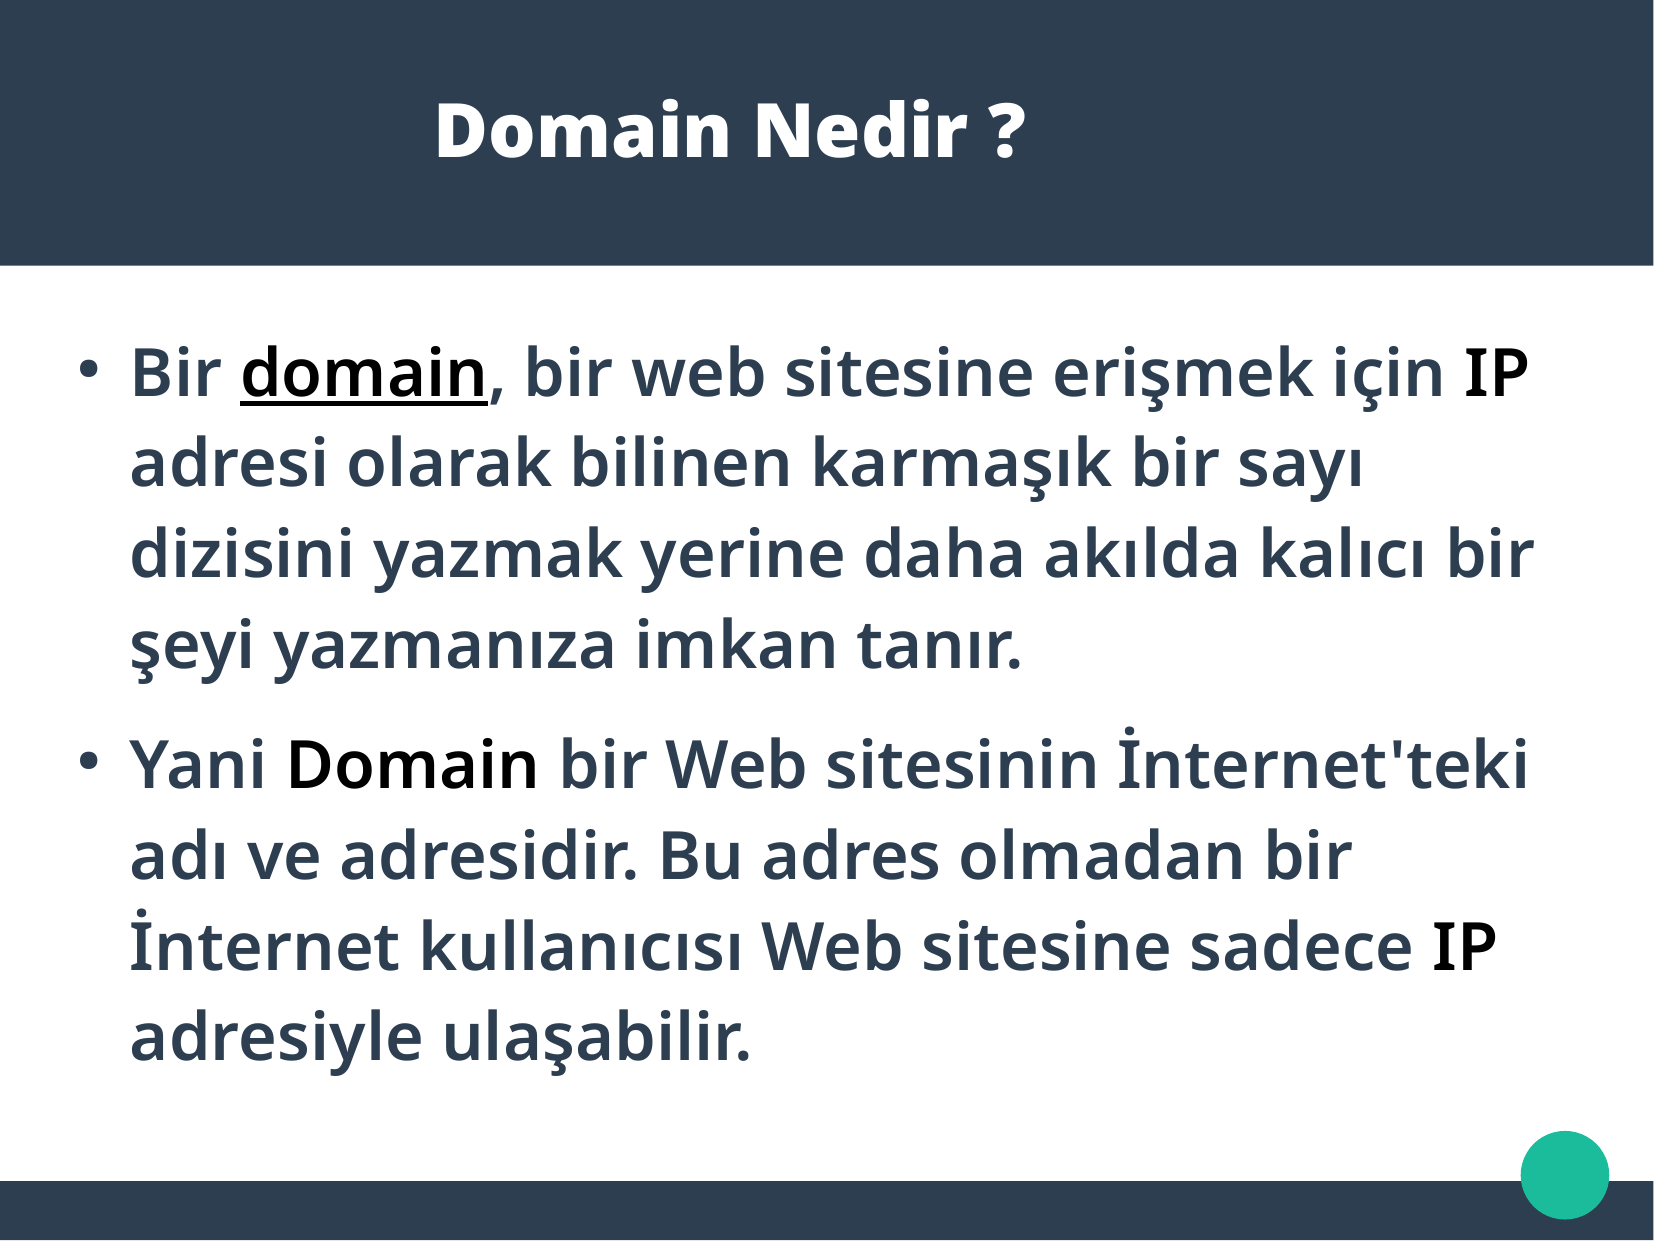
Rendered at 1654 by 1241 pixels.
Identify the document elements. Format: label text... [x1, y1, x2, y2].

list Bir domain, bir web sitesine erişmek için IP adresi olarak bilinen karmaşık bir sayı dizisini yazmak yerine daha akılda kalıcı bir şeyi yazmanıza imkan tanır. Yani Domain bir Web sitesinin İnternet'teki adı ve adresidir. Bu adres olmadan bir İnternet kullanıcısı Web sitesine sadece IP adresiyle ulaşabilir. [59, 324, 1595, 1152]
title Domain Nedir ? [59, 49, 1595, 207]
